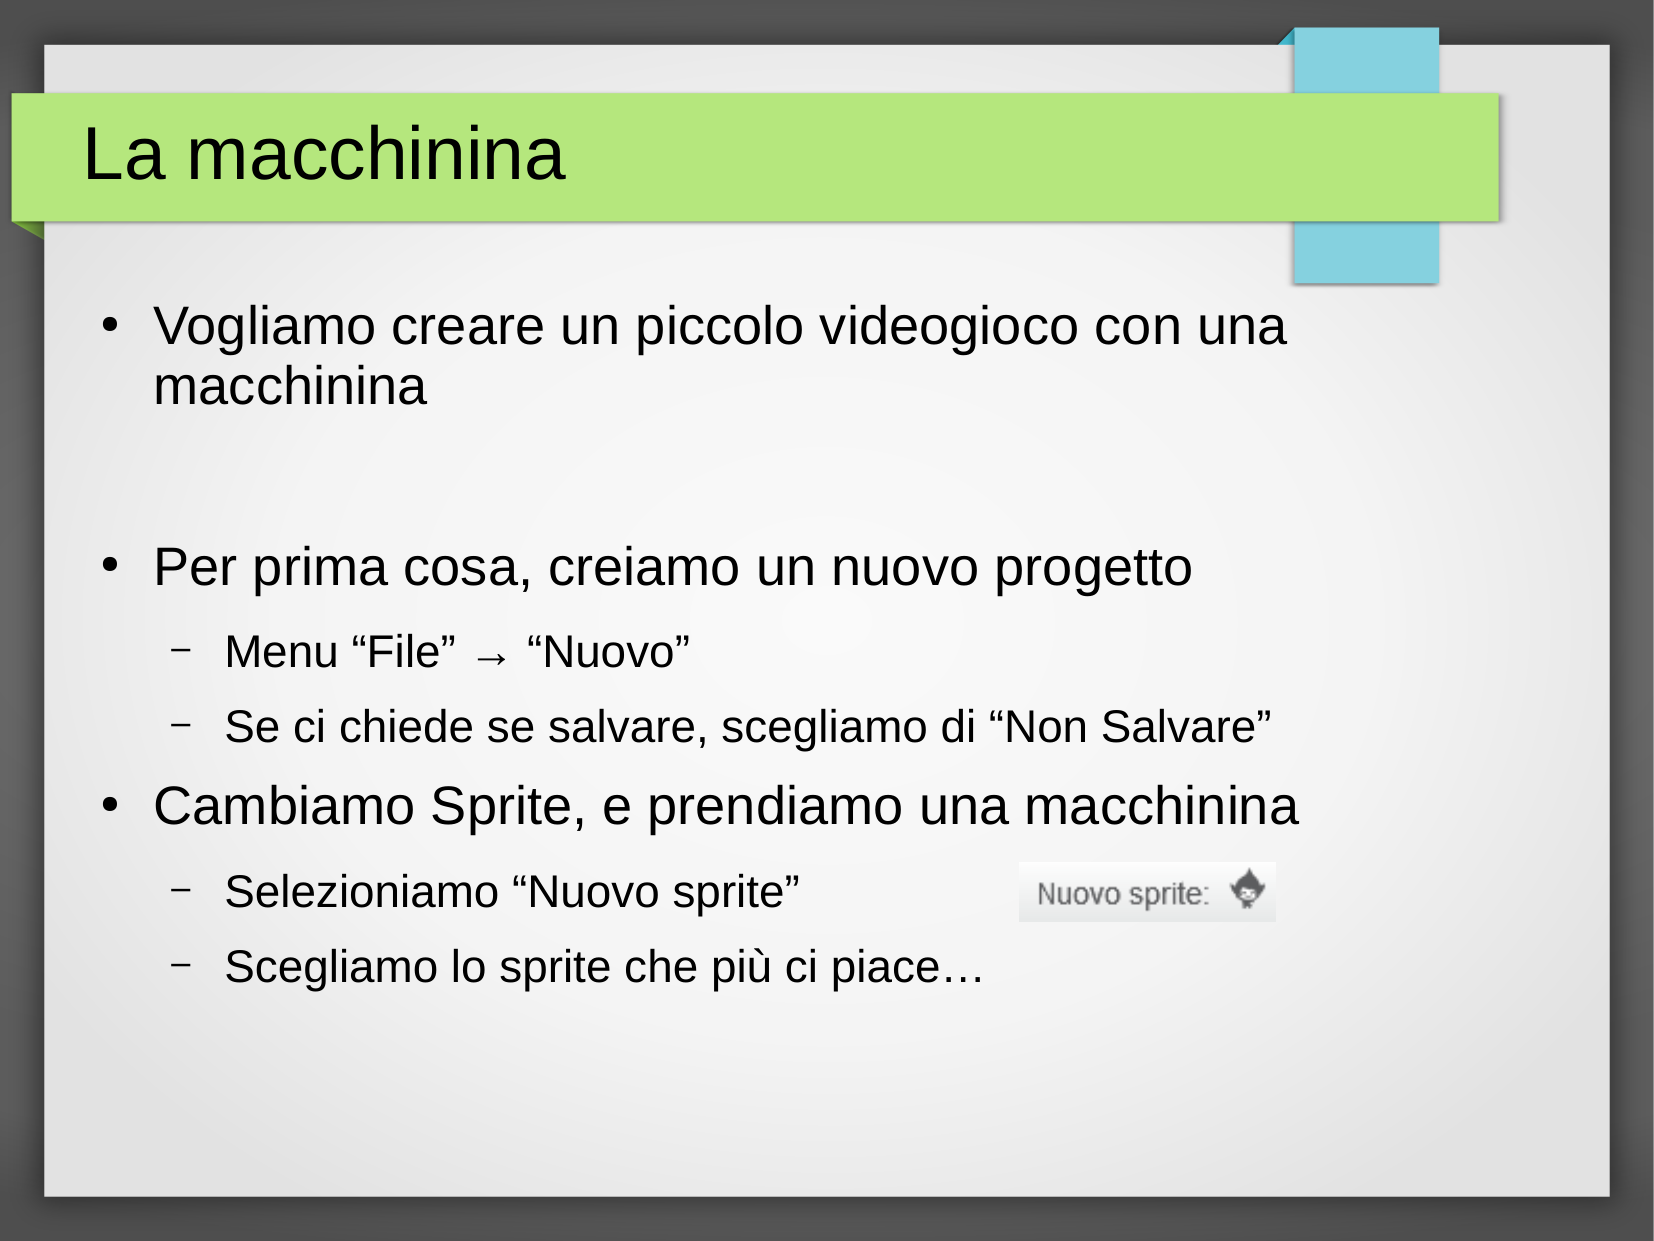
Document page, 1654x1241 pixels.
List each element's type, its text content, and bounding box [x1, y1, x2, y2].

title La macchinina [82, 94, 1264, 213]
picture [0, 0, 1654, 1241]
list Vogliamo creare un piccolo videogioco con una macchinina Per prima cosa, creiamo un nuovo progetto Menu “File” → “Nuovo” Se ci chiede se salvare, scegliamo di “Non Salvare” Cambiamo Sprite, e prendiamo una macchinina Selezioniamo “Nuovo sprite” Scegliamo lo sprite che più ci piace… [82, 295, 1571, 1015]
